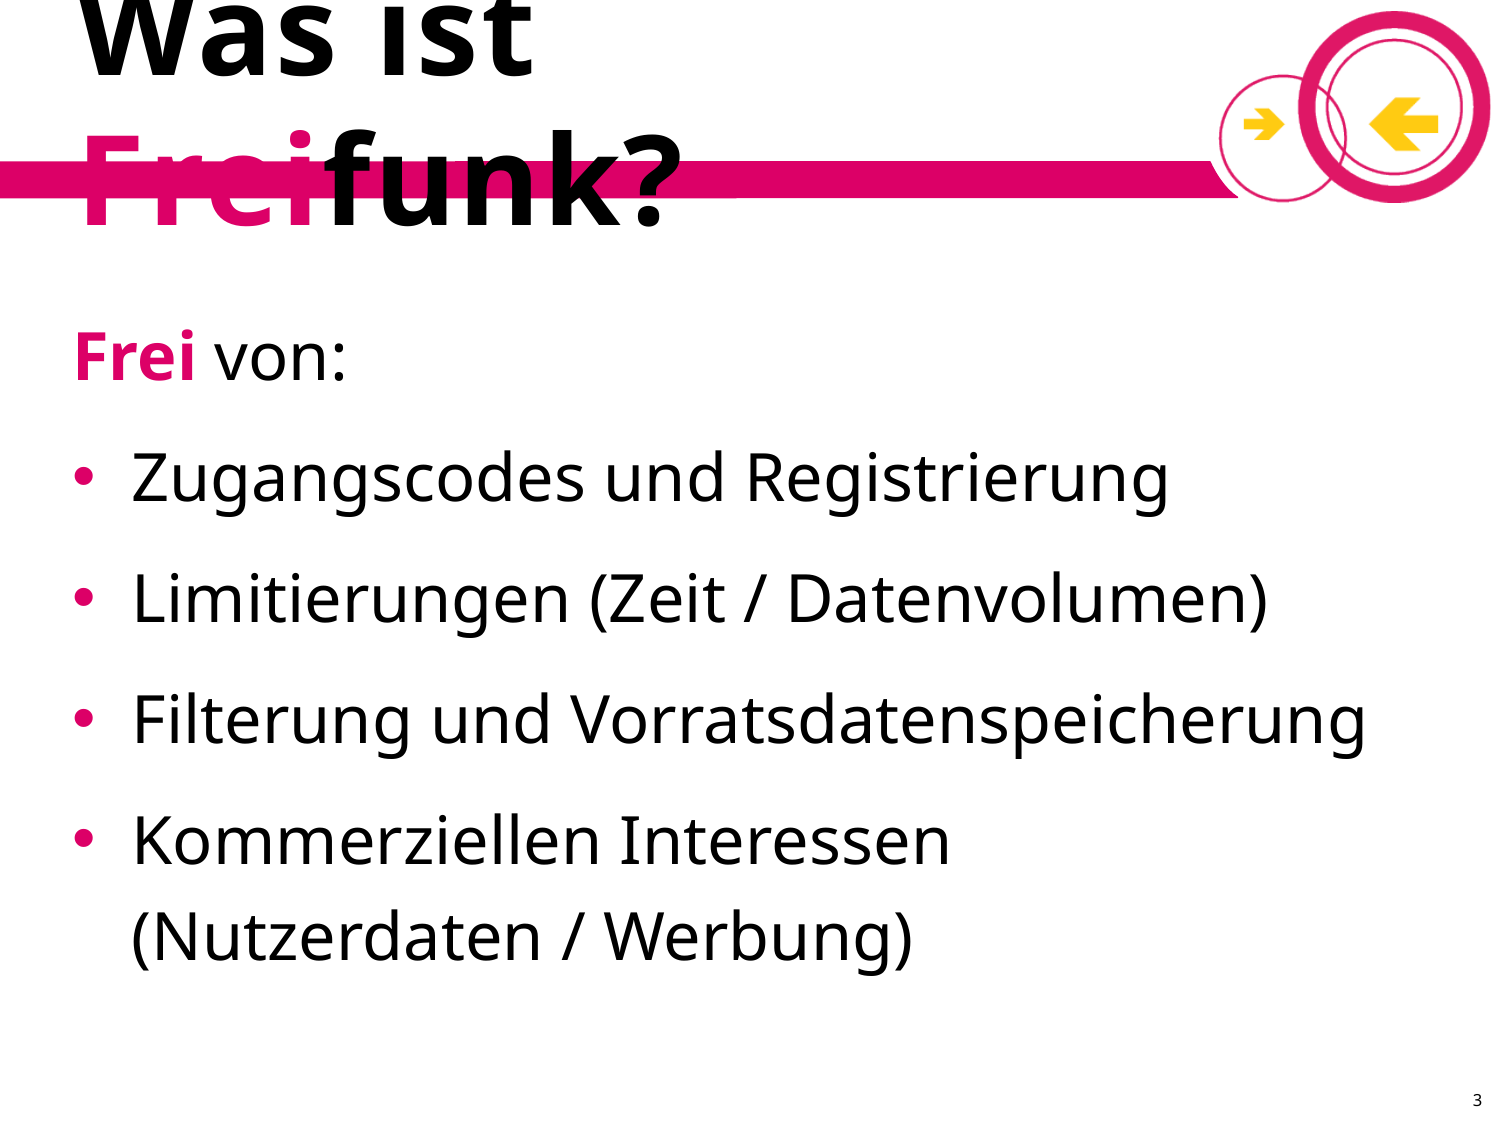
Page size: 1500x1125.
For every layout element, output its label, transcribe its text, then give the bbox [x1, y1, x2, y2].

picture [1218, 11, 1491, 203]
slide_number <Foliennummer> [1202, 1077, 1483, 1125]
list Frei von: Zugangscodes und Registrierung Limitierungen (Zeit / Datenvolumen) Filterung und Vorratsdatenspeicherung Kommerziellen Interessen (Nutzerdaten / Werbung) [53, 290, 1447, 1059]
title Was ist Freifunk? [76, 40, 1060, 161]
